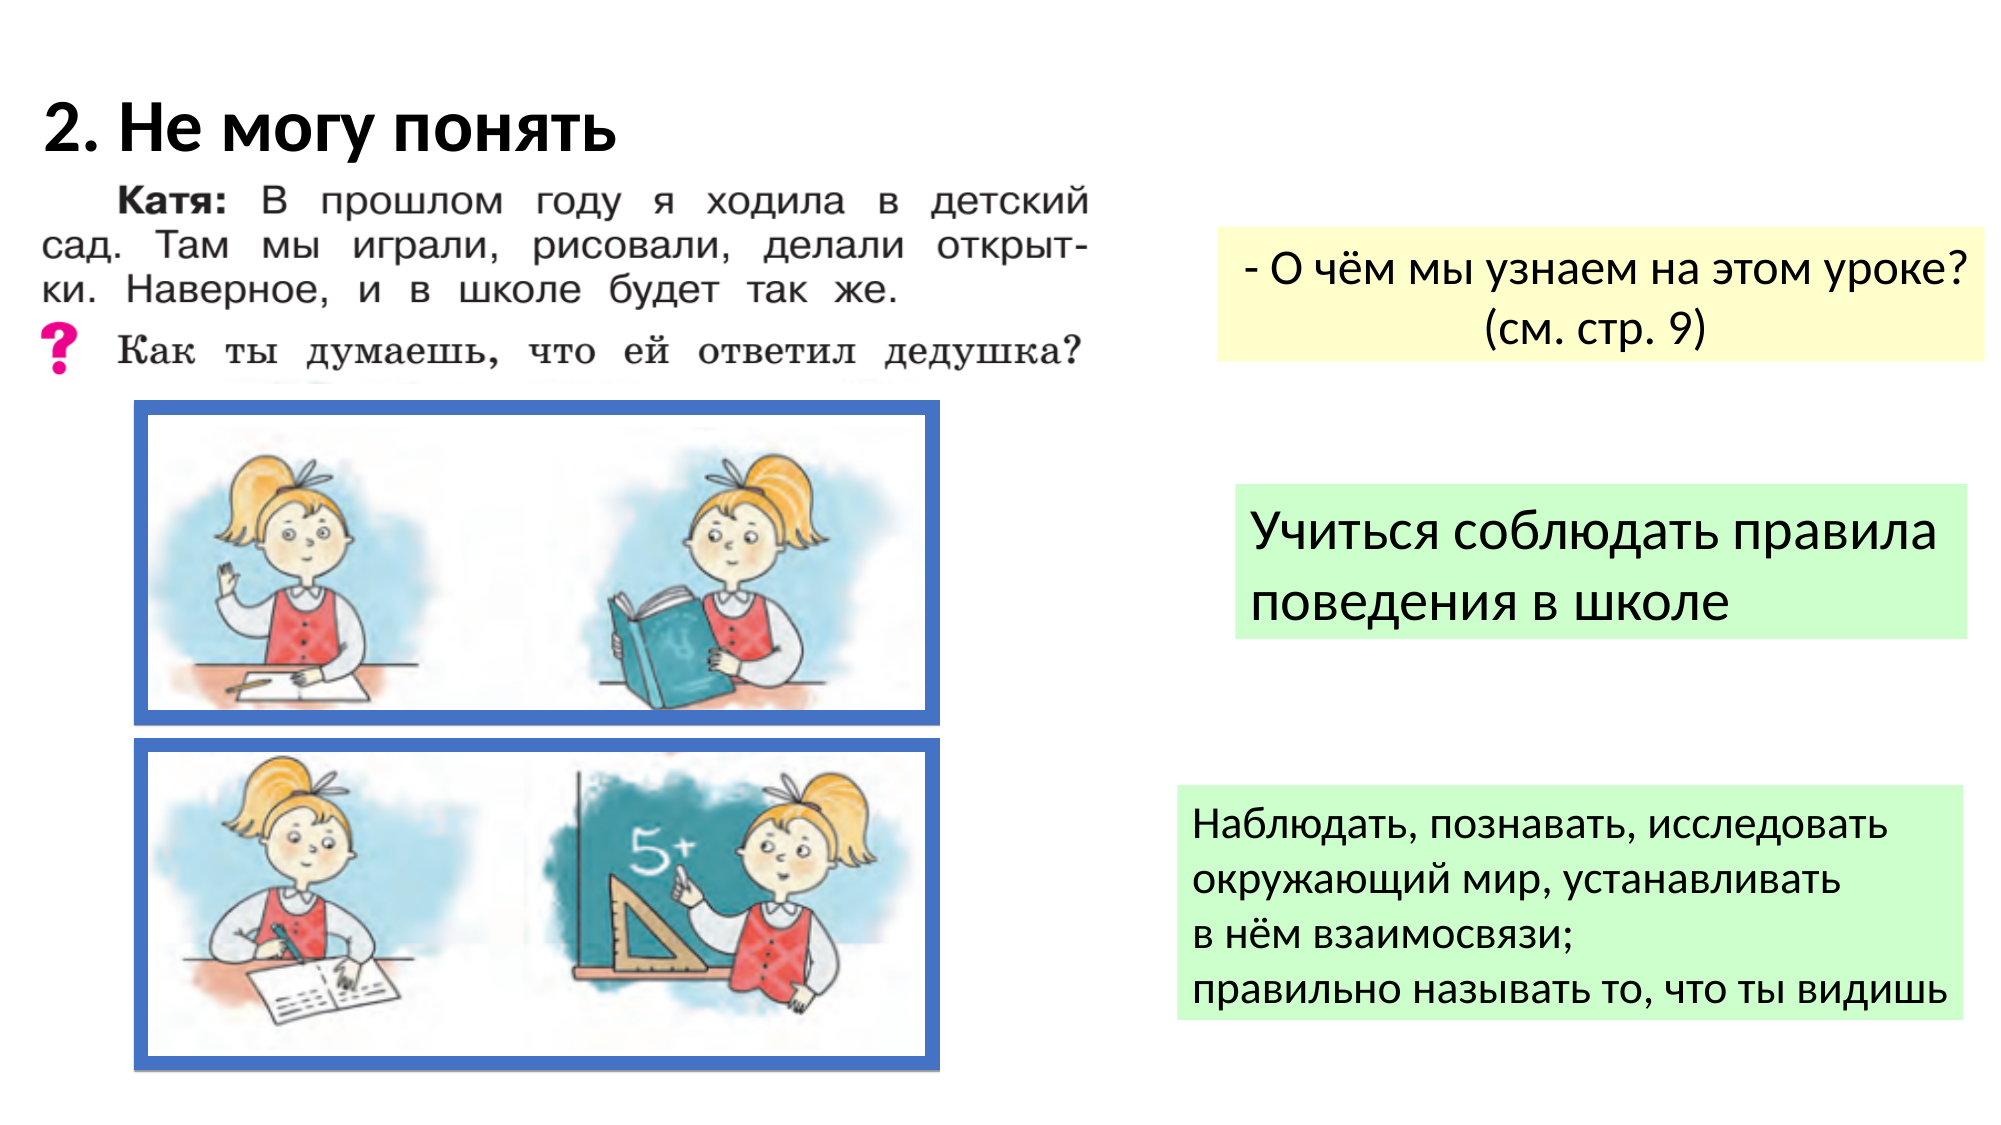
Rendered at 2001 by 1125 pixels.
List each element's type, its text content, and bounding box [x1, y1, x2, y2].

text_box - О чём мы узнаем на этом уроке? (см. стр. 9) [1217, 226, 1985, 362]
title 2. Не могу понять [28, 46, 1161, 208]
picture [0, 157, 1157, 384]
picture [148, 414, 925, 711]
text_box Учиться соблюдать правила поведения в школе [1235, 484, 1968, 639]
picture [148, 752, 925, 1056]
text_box Наблюдать, познавать, исследовать окружающий мир, устанавливать в нём взаимосвязи; правильно называть то, что ты видишь [1177, 785, 1964, 1020]
